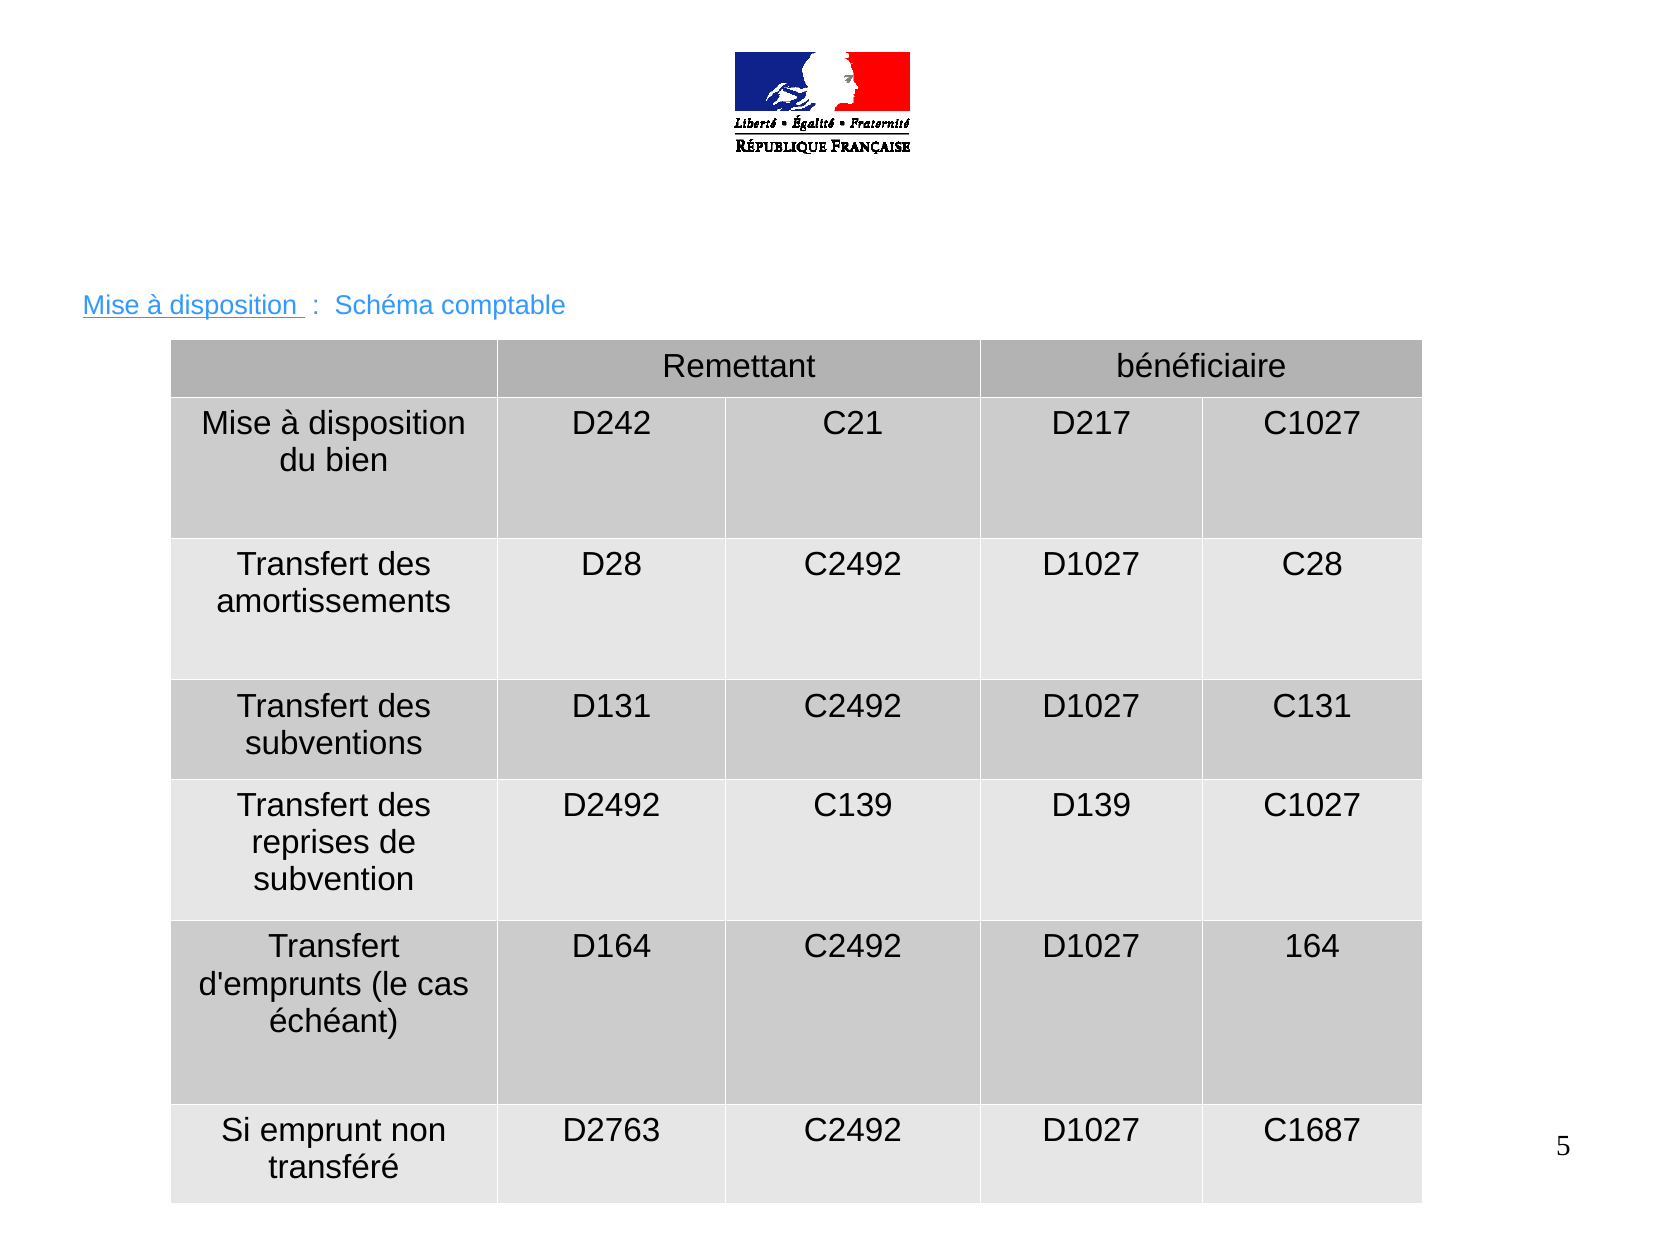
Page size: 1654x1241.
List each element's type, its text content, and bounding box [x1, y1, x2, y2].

table_cell Transfert des reprises de subvention [171, 780, 497, 920]
table_cell 164 [1203, 921, 1422, 1104]
table_cell C1027 [1203, 780, 1422, 920]
table_cell C2492 [726, 539, 980, 679]
table_cell D28 [498, 539, 725, 679]
table_cell D217 [981, 398, 1202, 538]
table_cell D1027 [981, 1105, 1202, 1203]
table_cell C2492 [726, 1105, 980, 1203]
table_header Remettant [498, 340, 980, 397]
table_cell D1027 [981, 921, 1202, 1104]
table_cell D2763 [498, 1105, 725, 1203]
table_cell C131 [1203, 680, 1422, 779]
table_cell D164 [498, 921, 725, 1104]
table_cell D139 [981, 780, 1202, 920]
table_cell D2492 [498, 780, 725, 920]
table_cell C2492 [726, 921, 980, 1104]
chart [733, 49, 910, 154]
table_cell Si emprunt non transféré [171, 1105, 497, 1203]
table_cell C2492 [726, 680, 980, 779]
table_cell C1687 [1203, 1105, 1422, 1203]
table_cell D131 [498, 680, 725, 779]
table_header bénéficiaire [981, 340, 1422, 397]
table_cell Transfert des subventions [171, 680, 497, 779]
list Mise à disposition : Schéma comptable [82, 290, 1571, 1010]
table_cell Mise à disposition du bien [171, 398, 497, 538]
table_cell D242 [498, 398, 725, 538]
table_cell C21 [726, 398, 980, 538]
table_cell C1027 [1203, 398, 1422, 538]
table_cell D1027 [981, 680, 1202, 779]
table_cell Transfert d'emprunts (le cas échéant) [171, 921, 497, 1104]
table_cell C139 [726, 780, 980, 920]
table_cell D1027 [981, 539, 1202, 679]
table_cell Transfert des amortissements [171, 539, 497, 679]
table_header [171, 340, 497, 397]
title [82, 49, 1571, 257]
table_cell C28 [1203, 539, 1422, 679]
